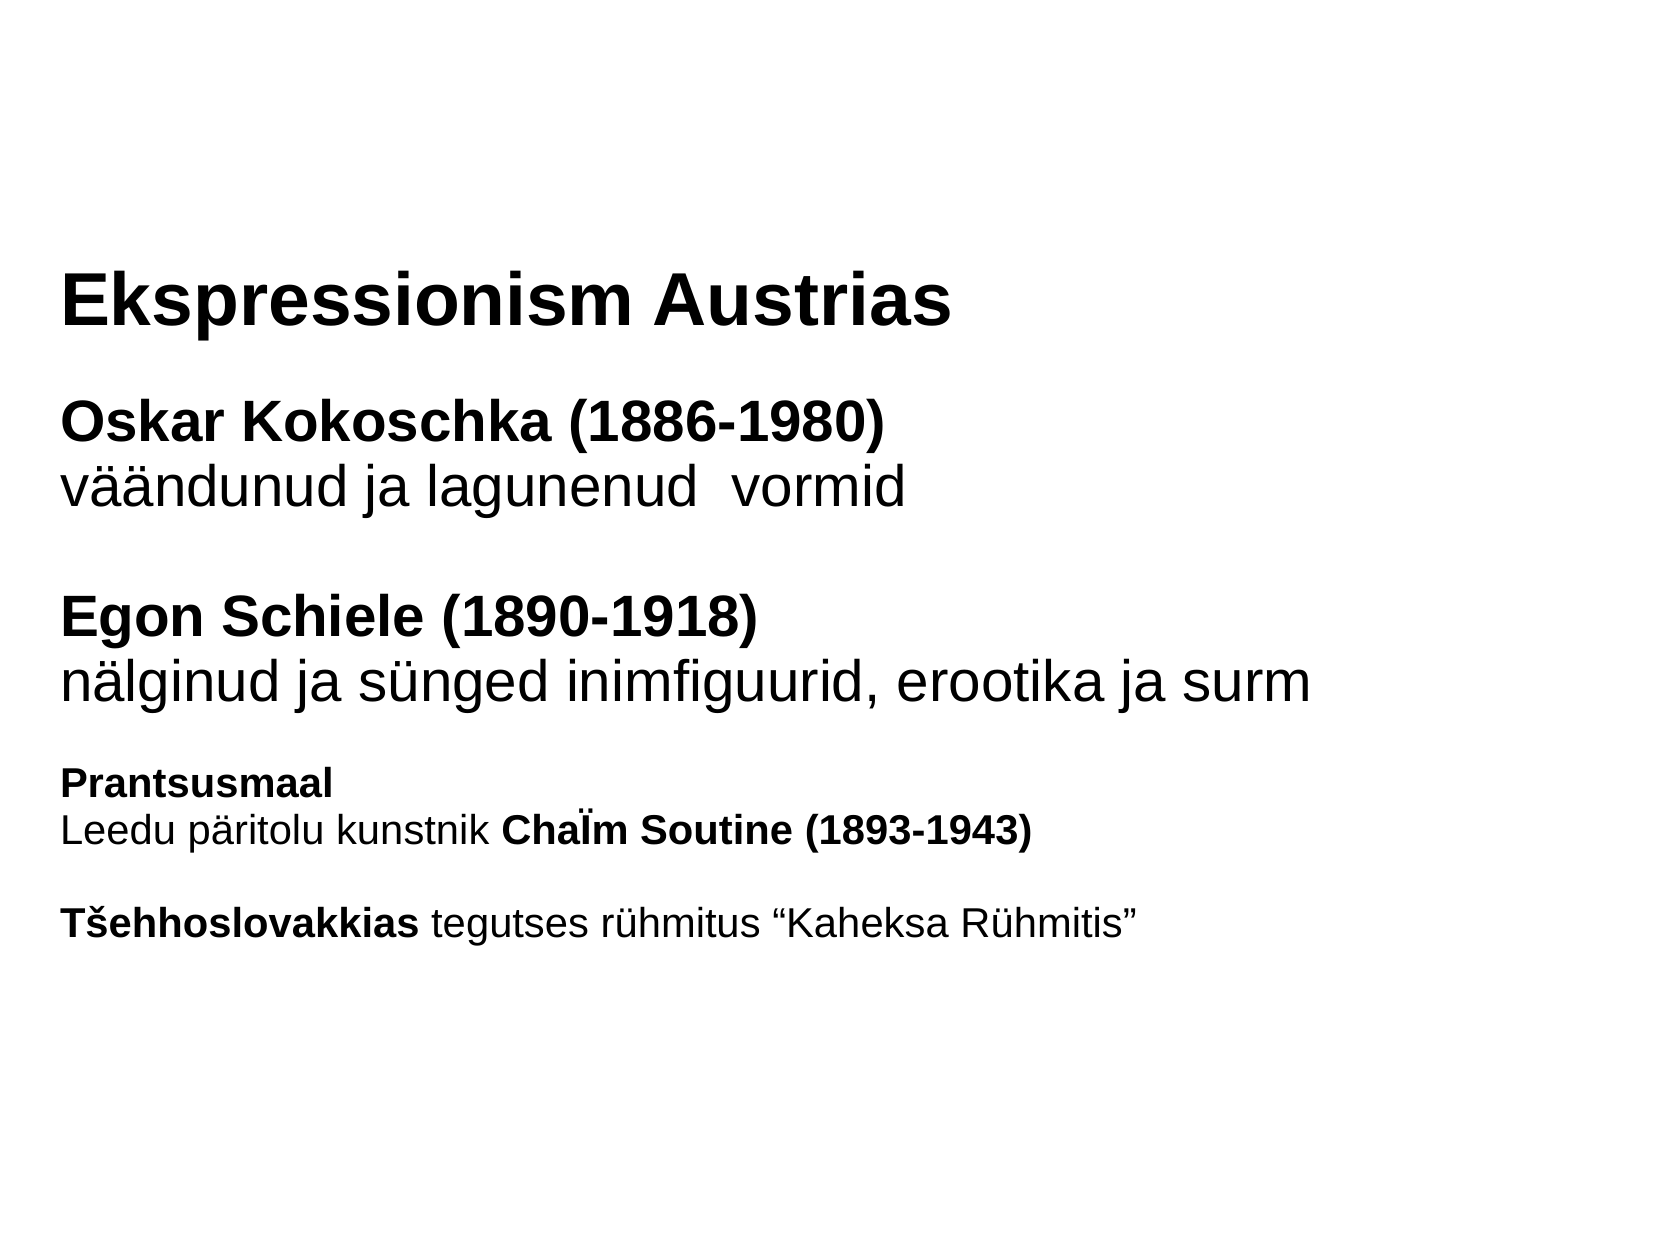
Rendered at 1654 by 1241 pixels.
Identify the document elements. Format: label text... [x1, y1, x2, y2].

title Ekspressionism Austrias Oskar Kokoschka (1886-1980) väändunud ja lagunenud vormid Egon Schiele (1890-1918) nälginud ja sünged inimfiguurid, erootika ja surm Prantsusmaal Leedu päritolu kunstnik ChaÏm Soutine (1893-1943) Tšehhoslovakkias tegutses rühmitus “Kaheksa Rühmitis” [45, 49, 1571, 1155]
